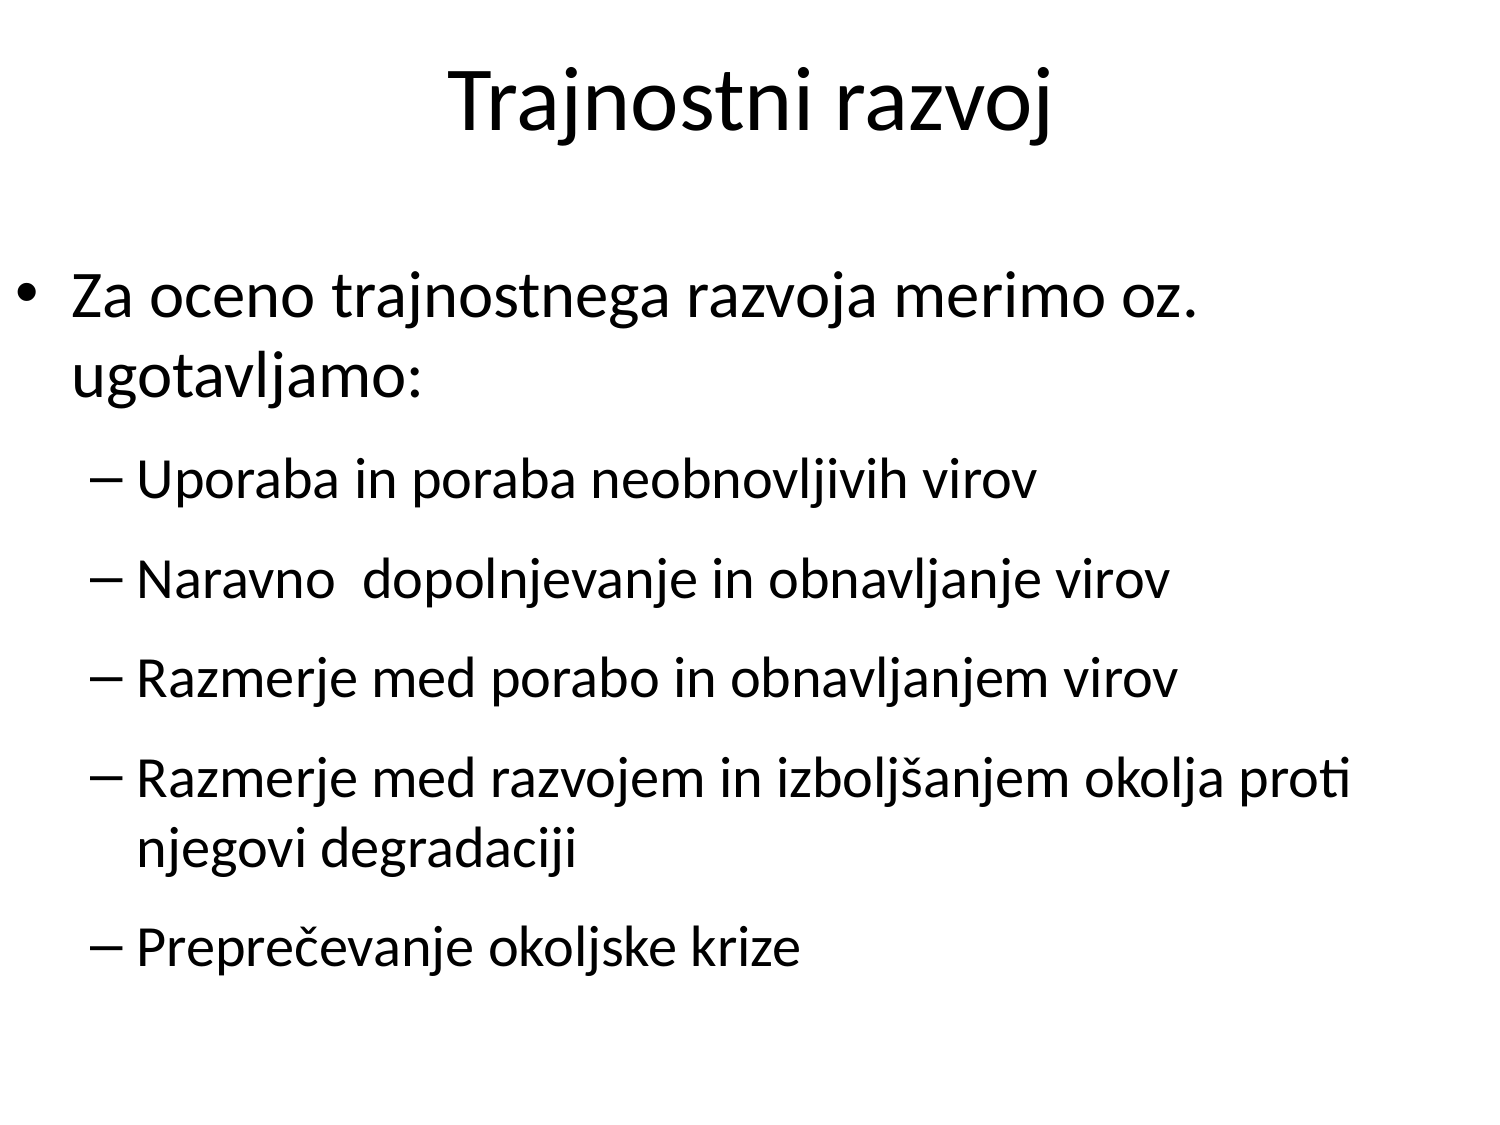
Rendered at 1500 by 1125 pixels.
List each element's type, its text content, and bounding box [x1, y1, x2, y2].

title Trajnostni razvoj [76, 0, 1427, 188]
list Za oceno trajnostnega razvoja merimo oz. ugotavljamo: Uporaba in poraba neobnovljivih virov Naravno dopolnjevanje in obnavljanje virov Razmerje med porabo in obnavljanjem virov Razmerje med razvojem in izboljšanjem okolja proti njegovi degradaciji Preprečevanje okoljske krize [0, 243, 1500, 1125]
